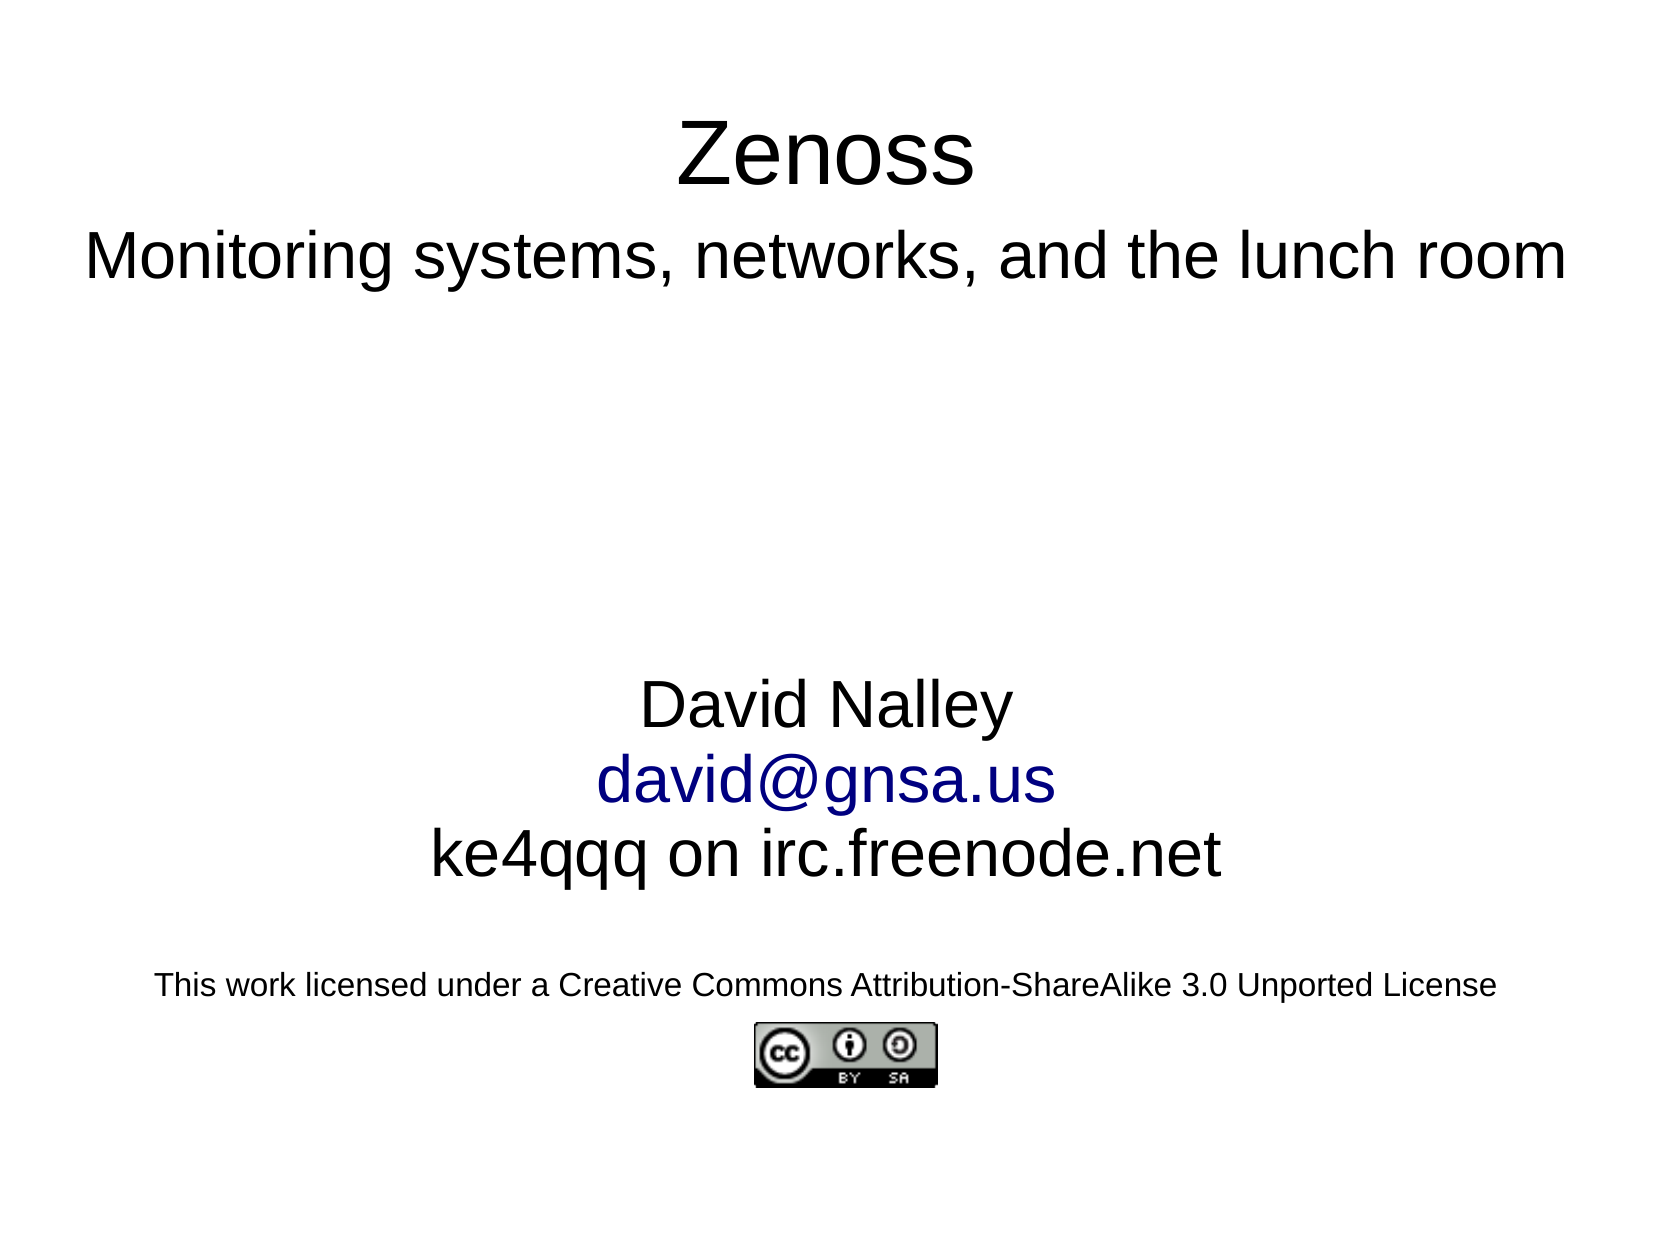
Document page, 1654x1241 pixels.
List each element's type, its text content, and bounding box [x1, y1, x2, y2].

subtitle Monitoring systems, networks, and the lunch room David Nalley david@gnsa.us ke4qqq on irc.freenode.net This work licensed under a Creative Commons Attribution-ShareAlike 3.0 Unported License [82, 187, 1571, 1109]
picture [754, 1022, 938, 1088]
title Zenoss [82, 49, 1571, 187]
